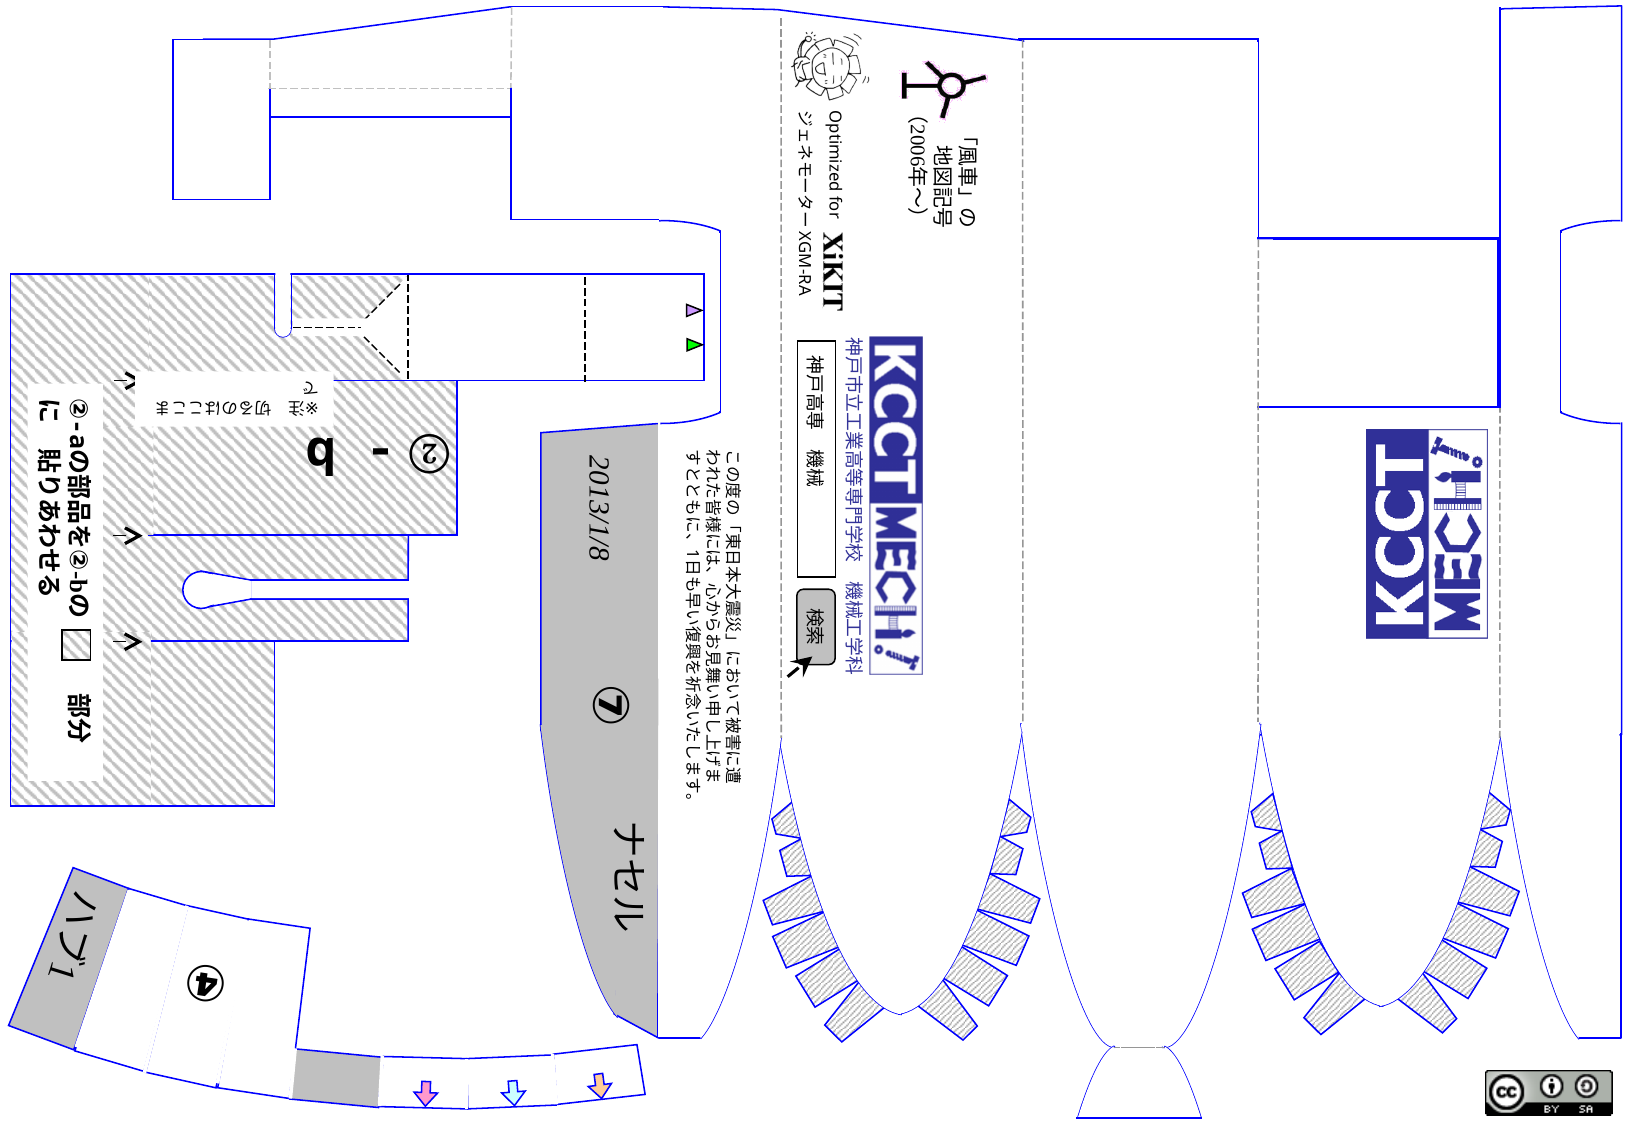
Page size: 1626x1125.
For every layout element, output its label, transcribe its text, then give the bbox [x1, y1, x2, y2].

picture [822, 227, 845, 314]
text_box ②-aの部品を②-bの 部分に 貼りあわせる [27, 383, 103, 781]
picture [1485, 1070, 1613, 1116]
text_box ハブ1 [24, 856, 127, 1019]
text_box ⑦ [575, 653, 652, 757]
text_box 2013/1/8 [575, 441, 627, 607]
text_box 検索 [796, 589, 836, 665]
text_box 「風車」の 地図記号 （2006年～） [898, 56, 990, 244]
text_box [8, 886, 185, 1071]
text_box 神戸市立工業高等専門学校 機械工学科 [835, 322, 874, 691]
picture [874, 336, 923, 675]
text_box [1017, 5, 1499, 237]
text_box ※注 切るのはここまで [135, 371, 334, 427]
text_box [555, 1044, 646, 1105]
text_box [382, 1055, 557, 1109]
text_box [173, 5, 1626, 1117]
text_box [1078, 1119, 1107, 1125]
text_box ② - b [278, 421, 480, 497]
text_box [11, 251, 703, 807]
text_box [1172, 1119, 1201, 1125]
text_box ナセル [599, 795, 661, 959]
text_box Optimized for ジェネモーター XGM-RA [788, 102, 854, 344]
picture [1366, 429, 1488, 639]
text_box 神戸高専 機械 [797, 344, 836, 578]
text_box ④ [158, 942, 252, 1030]
text_box [289, 1049, 380, 1108]
text_box [147, 905, 311, 1099]
picture [788, 29, 872, 102]
picture [895, 43, 990, 134]
text_box この度の「東日本大震災」において被害に遭われた皆様には、心からお見舞い申し上げますとともに、1日も早い復興を祈念いたします。 [676, 434, 752, 813]
